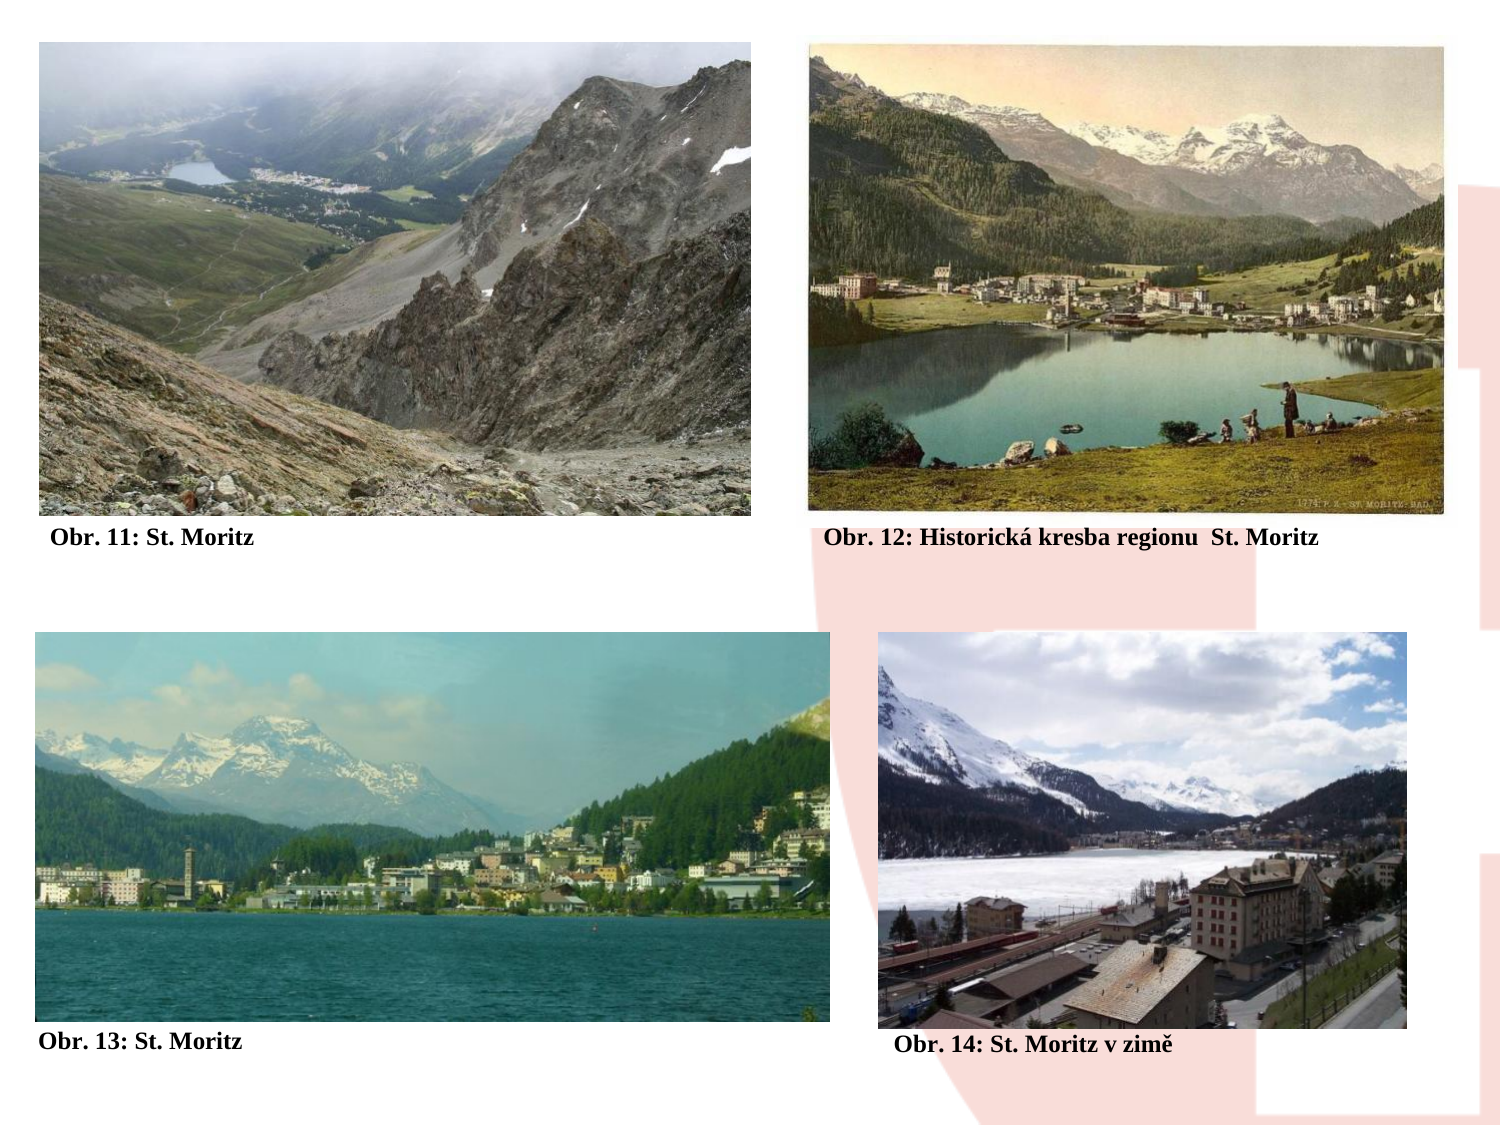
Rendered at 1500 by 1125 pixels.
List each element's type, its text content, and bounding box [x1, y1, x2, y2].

picture [39, 42, 751, 513]
text_box Obr. 12: Historická kresba regionu St. Moritz [808, 513, 1430, 559]
picture [35, 35, 1500, 1125]
text_box Obr. 11: St. Moritz [35, 513, 751, 559]
text_box Obr. 13: St. Moritz [23, 1016, 739, 1063]
text_box Obr. 14: St. Moritz v zimě [878, 1019, 1407, 1065]
